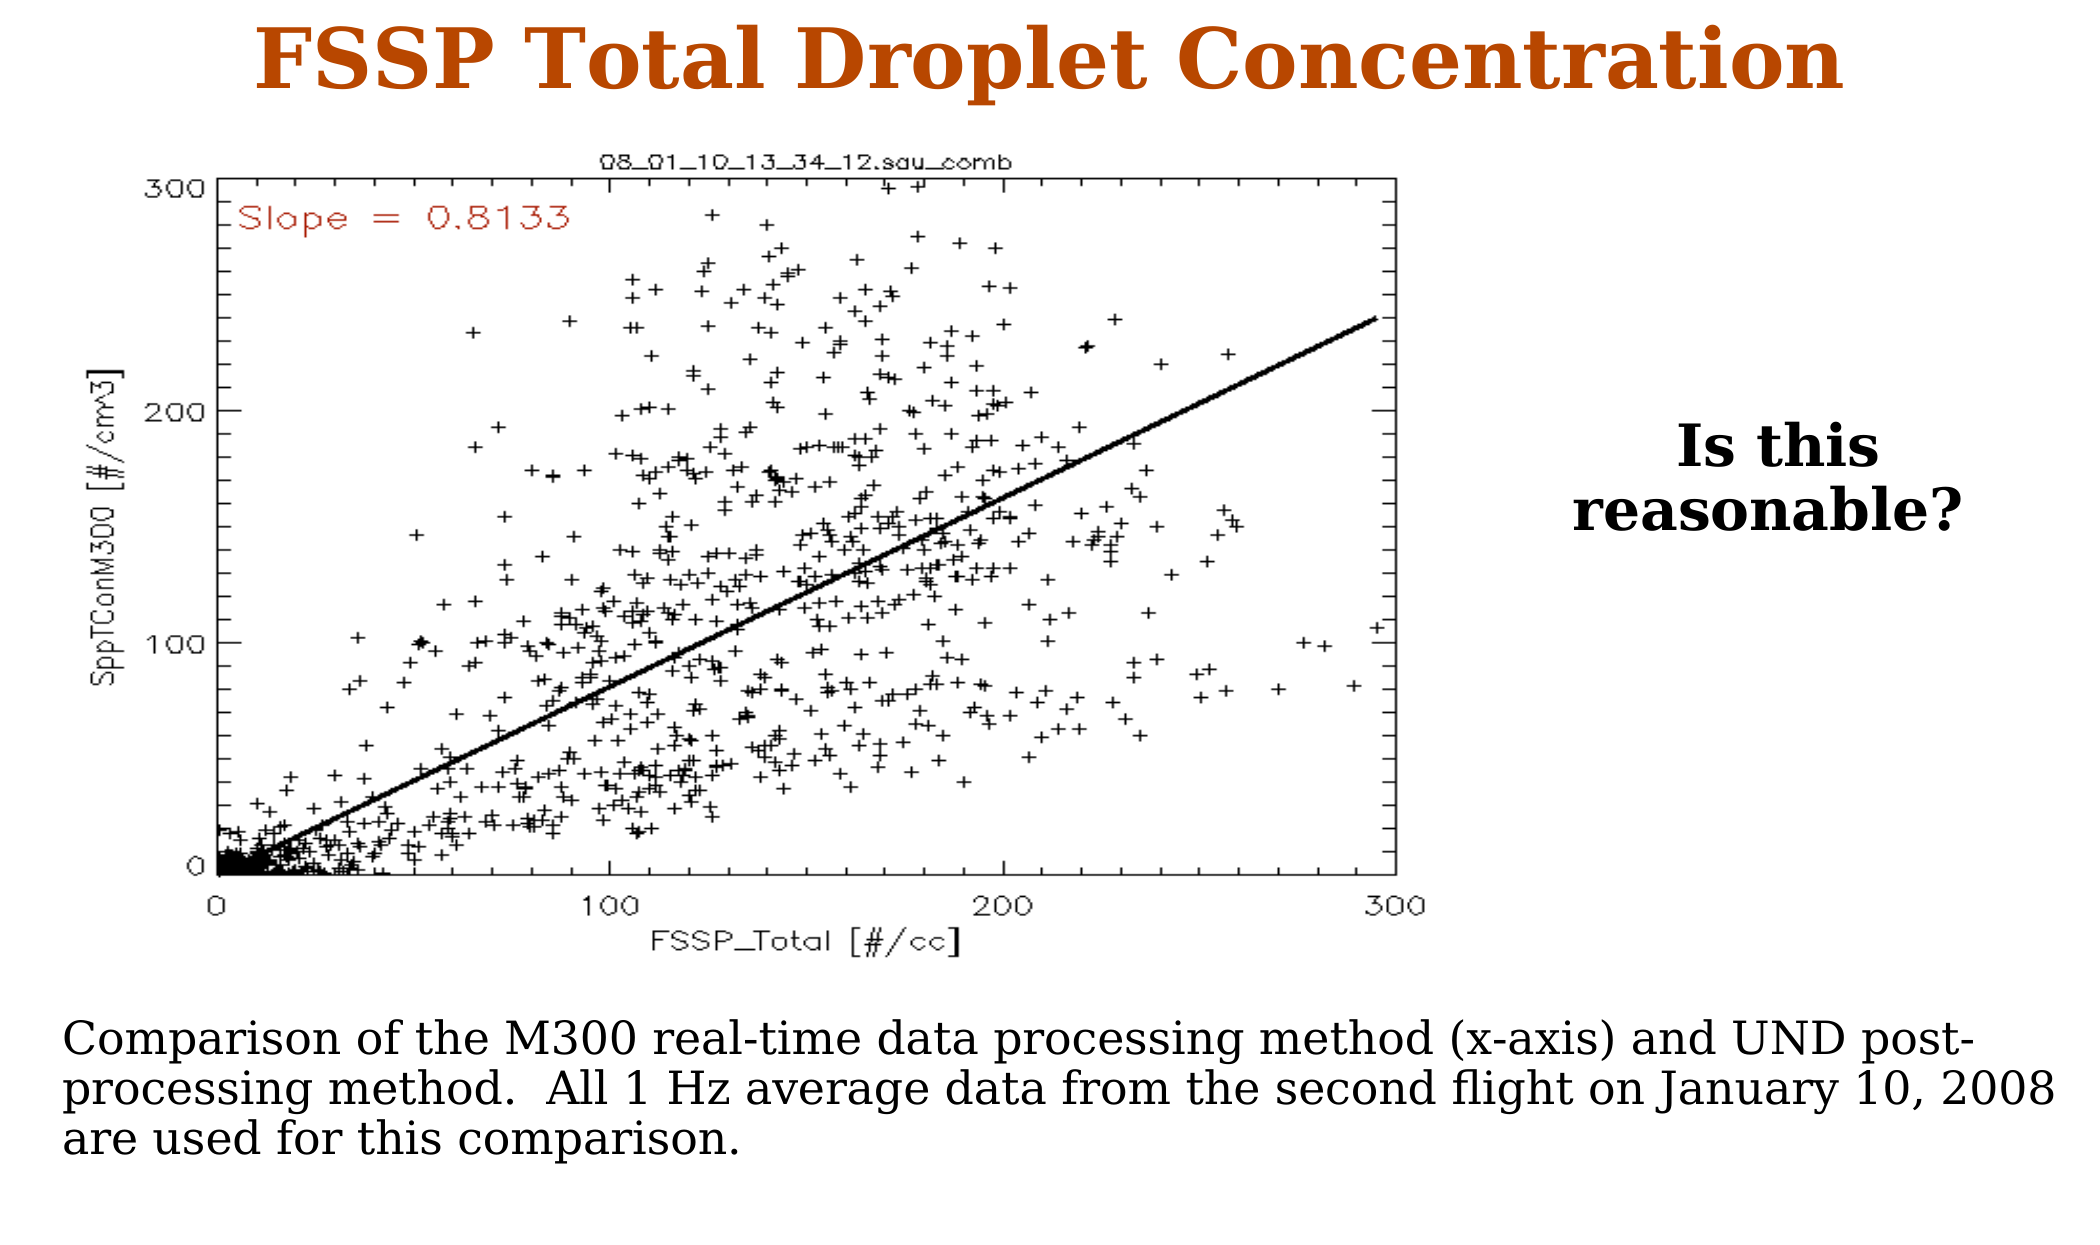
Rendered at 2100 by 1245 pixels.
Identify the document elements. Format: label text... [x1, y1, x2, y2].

text_box FSSP Total Droplet Concentration [0, 7, 2100, 115]
text_box Is this reasonable? [1476, 407, 2081, 559]
text_box Comparison of the M300 real-time data processing method (x-axis) and UND post-processing method. All 1 Hz average data from the second flight on January 10, 2008 are used for this comparison. [47, 1006, 2074, 1145]
picture [3, 130, 1471, 959]
